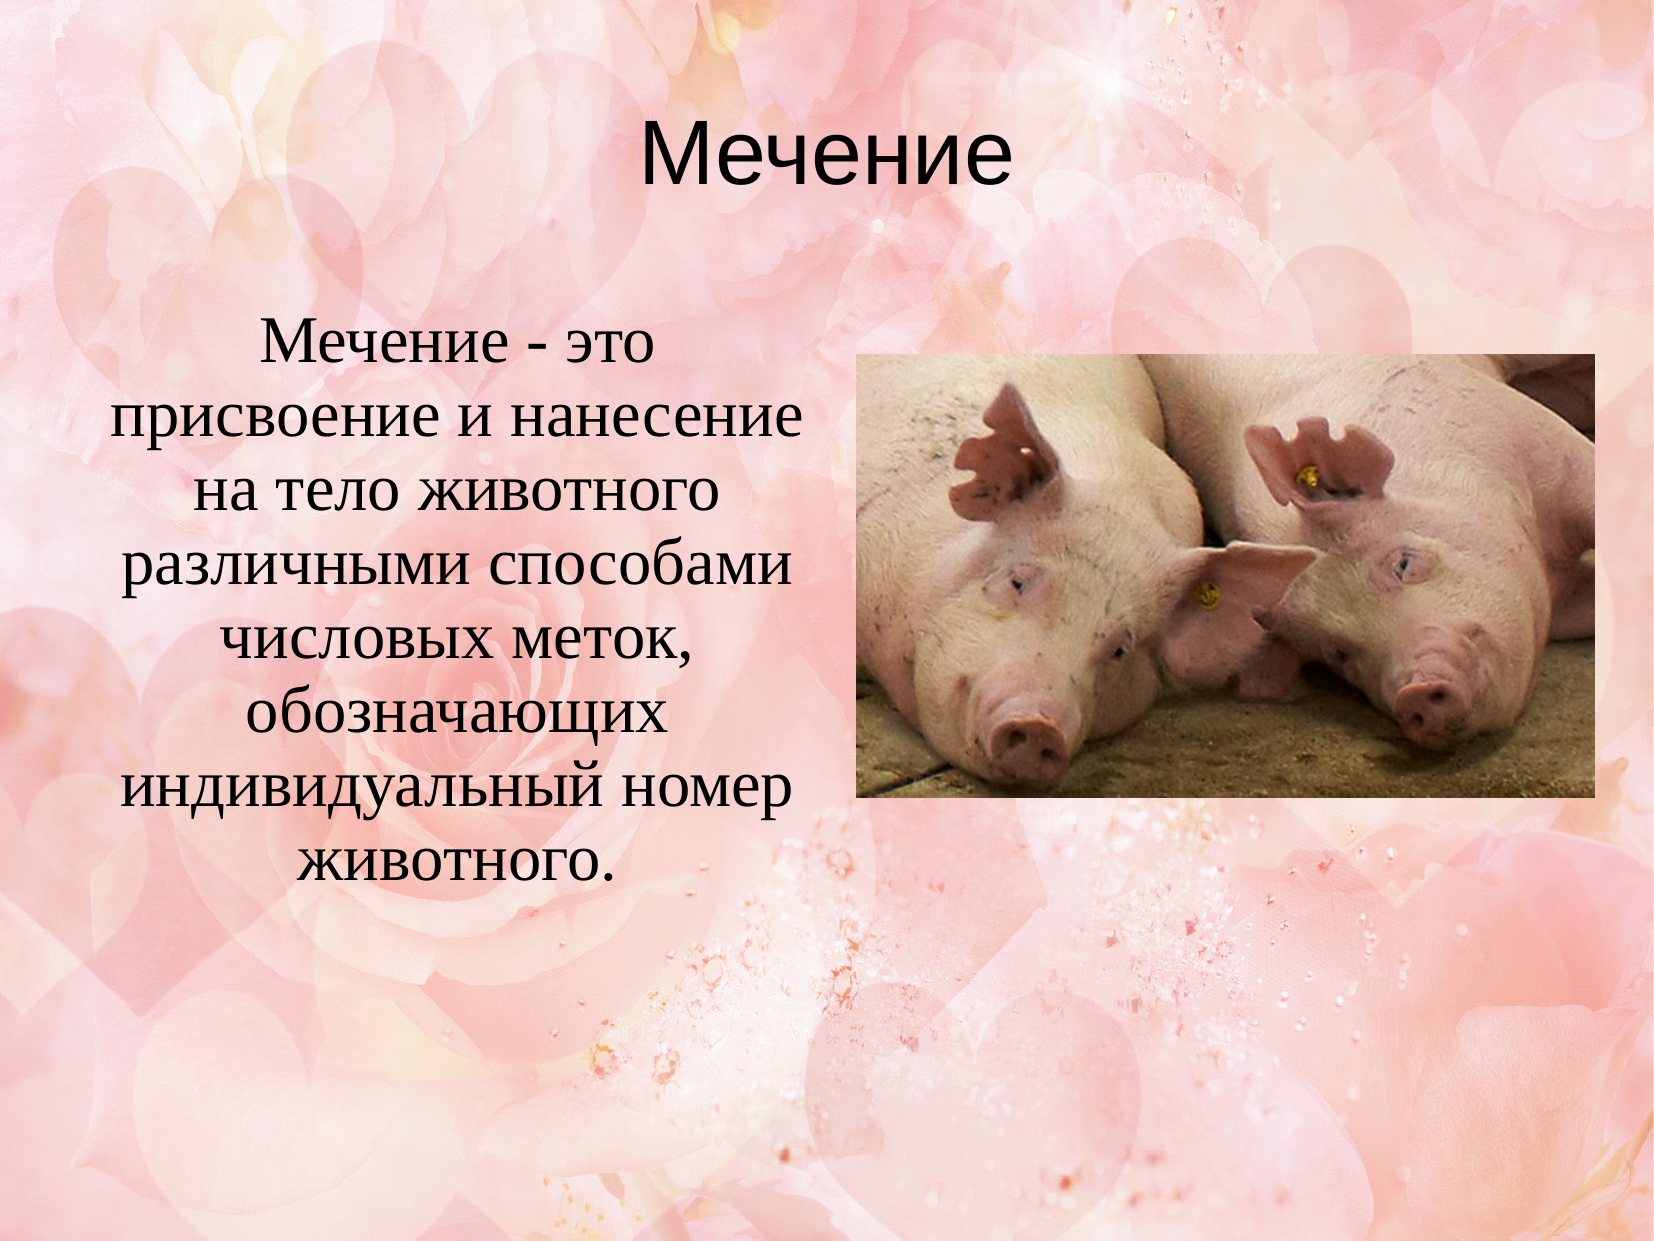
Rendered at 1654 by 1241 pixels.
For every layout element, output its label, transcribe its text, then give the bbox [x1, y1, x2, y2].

picture [0, 0, 1654, 1241]
text_box Мечение - это присвоение и нанесение на тело животного различными способами числовых меток, обозначающих индивидуальный номер животного. [88, 295, 827, 951]
title Мечение [82, 49, 1571, 257]
